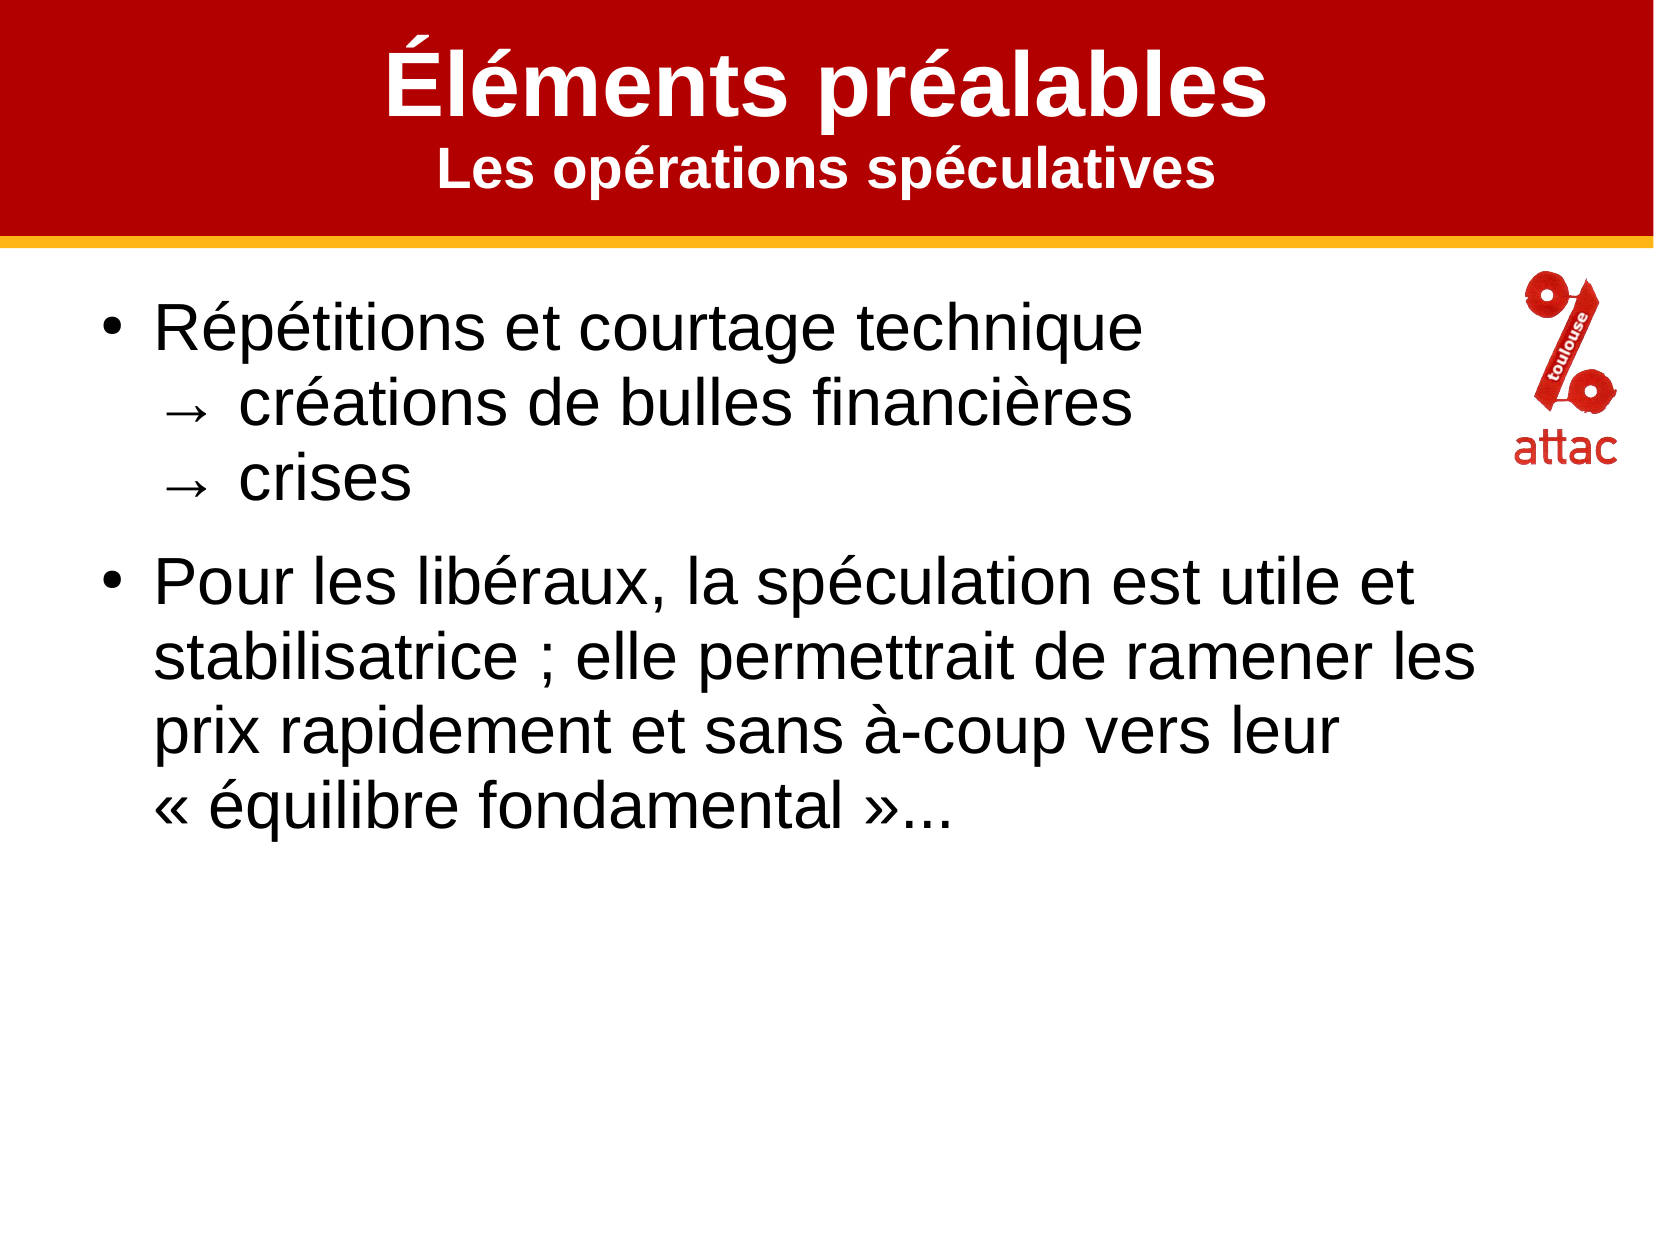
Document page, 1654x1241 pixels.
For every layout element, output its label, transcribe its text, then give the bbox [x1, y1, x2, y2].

title Éléments préalables Les opérations spéculatives [82, 21, 1571, 214]
list Répétitions et courtage technique → créations de bulles financières → crises Pour les libéraux, la spéculation est utile et stabilisatrice ; elle permettrait de ramener les prix rapidement et sans à-coup vers leur « équilibre fondamental »... [82, 290, 1506, 1109]
picture [1509, 265, 1625, 473]
